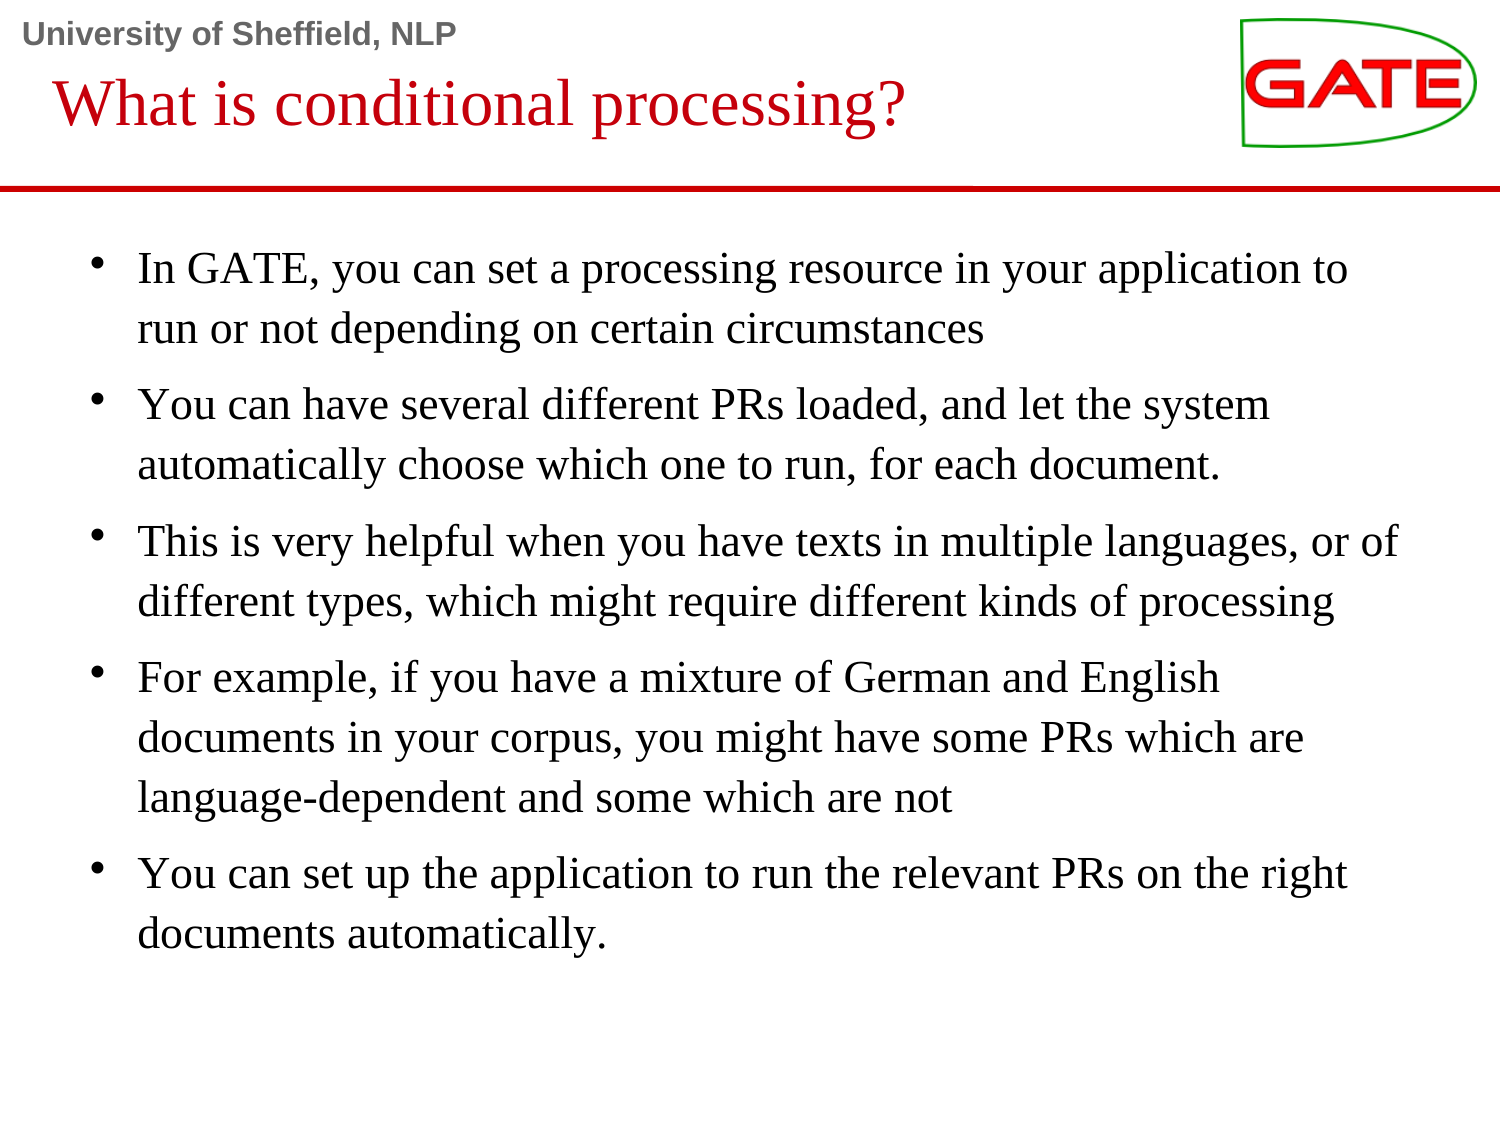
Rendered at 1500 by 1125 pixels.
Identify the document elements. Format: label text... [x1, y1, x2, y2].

picture [1381, 18, 1477, 148]
list In GATE, you can set a processing resource in your application to run or not depending on certain circumstances You can have several different PRs loaded, and let the system automatically choose which one to run, for each document. This is very helpful when you have texts in multiple languages, or of different types, which might require different kinds of processing For example, if you have a mixture of German and English documents in your corpus, you might have some PRs which are language-dependent and some which are not You can set up the application to run the relevant PRs on the right documents automatically. [74, 224, 1419, 1108]
title What is conditional processing? [37, 0, 1381, 197]
